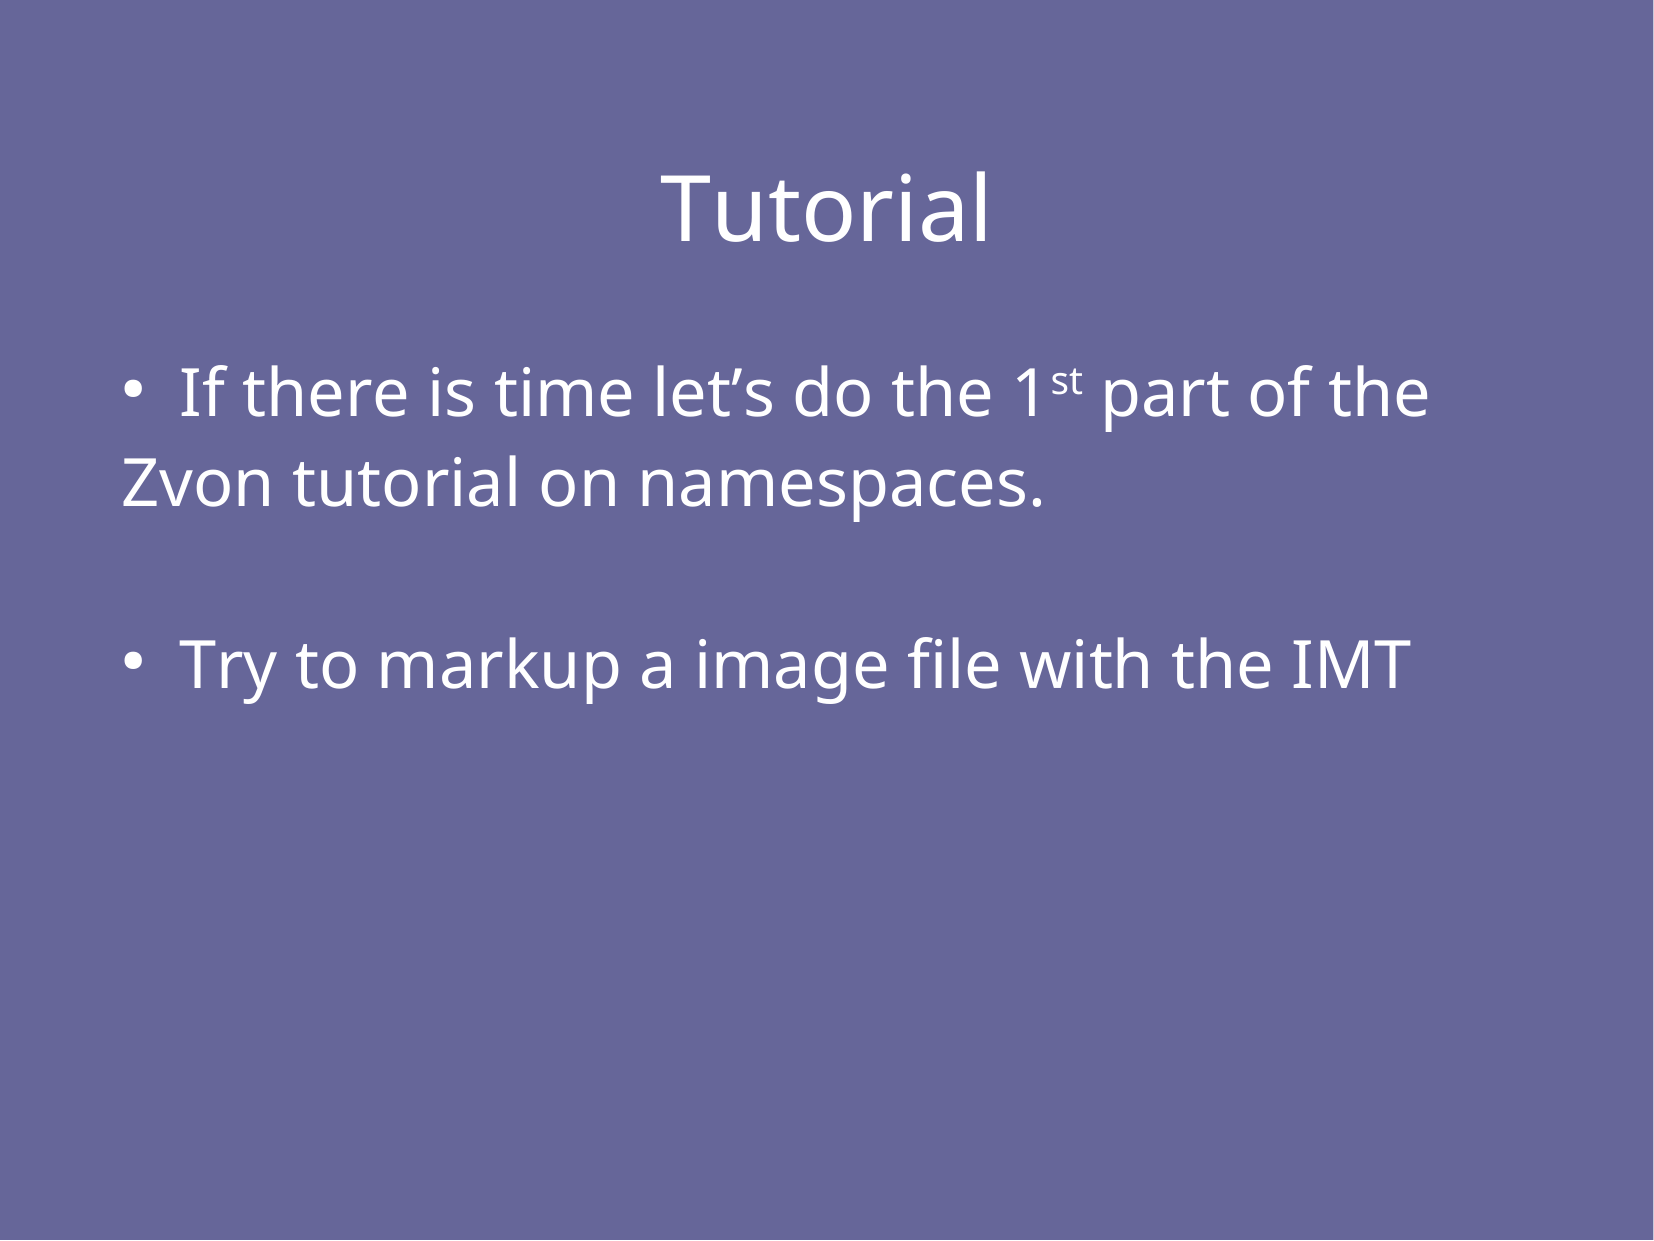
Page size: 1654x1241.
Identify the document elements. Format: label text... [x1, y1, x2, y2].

list If there is time let’s do the 1st part of the Zvon tutorial on namespaces. Try to markup a image file with the IMT [121, 344, 1534, 1127]
title Tutorial [121, 102, 1534, 310]
